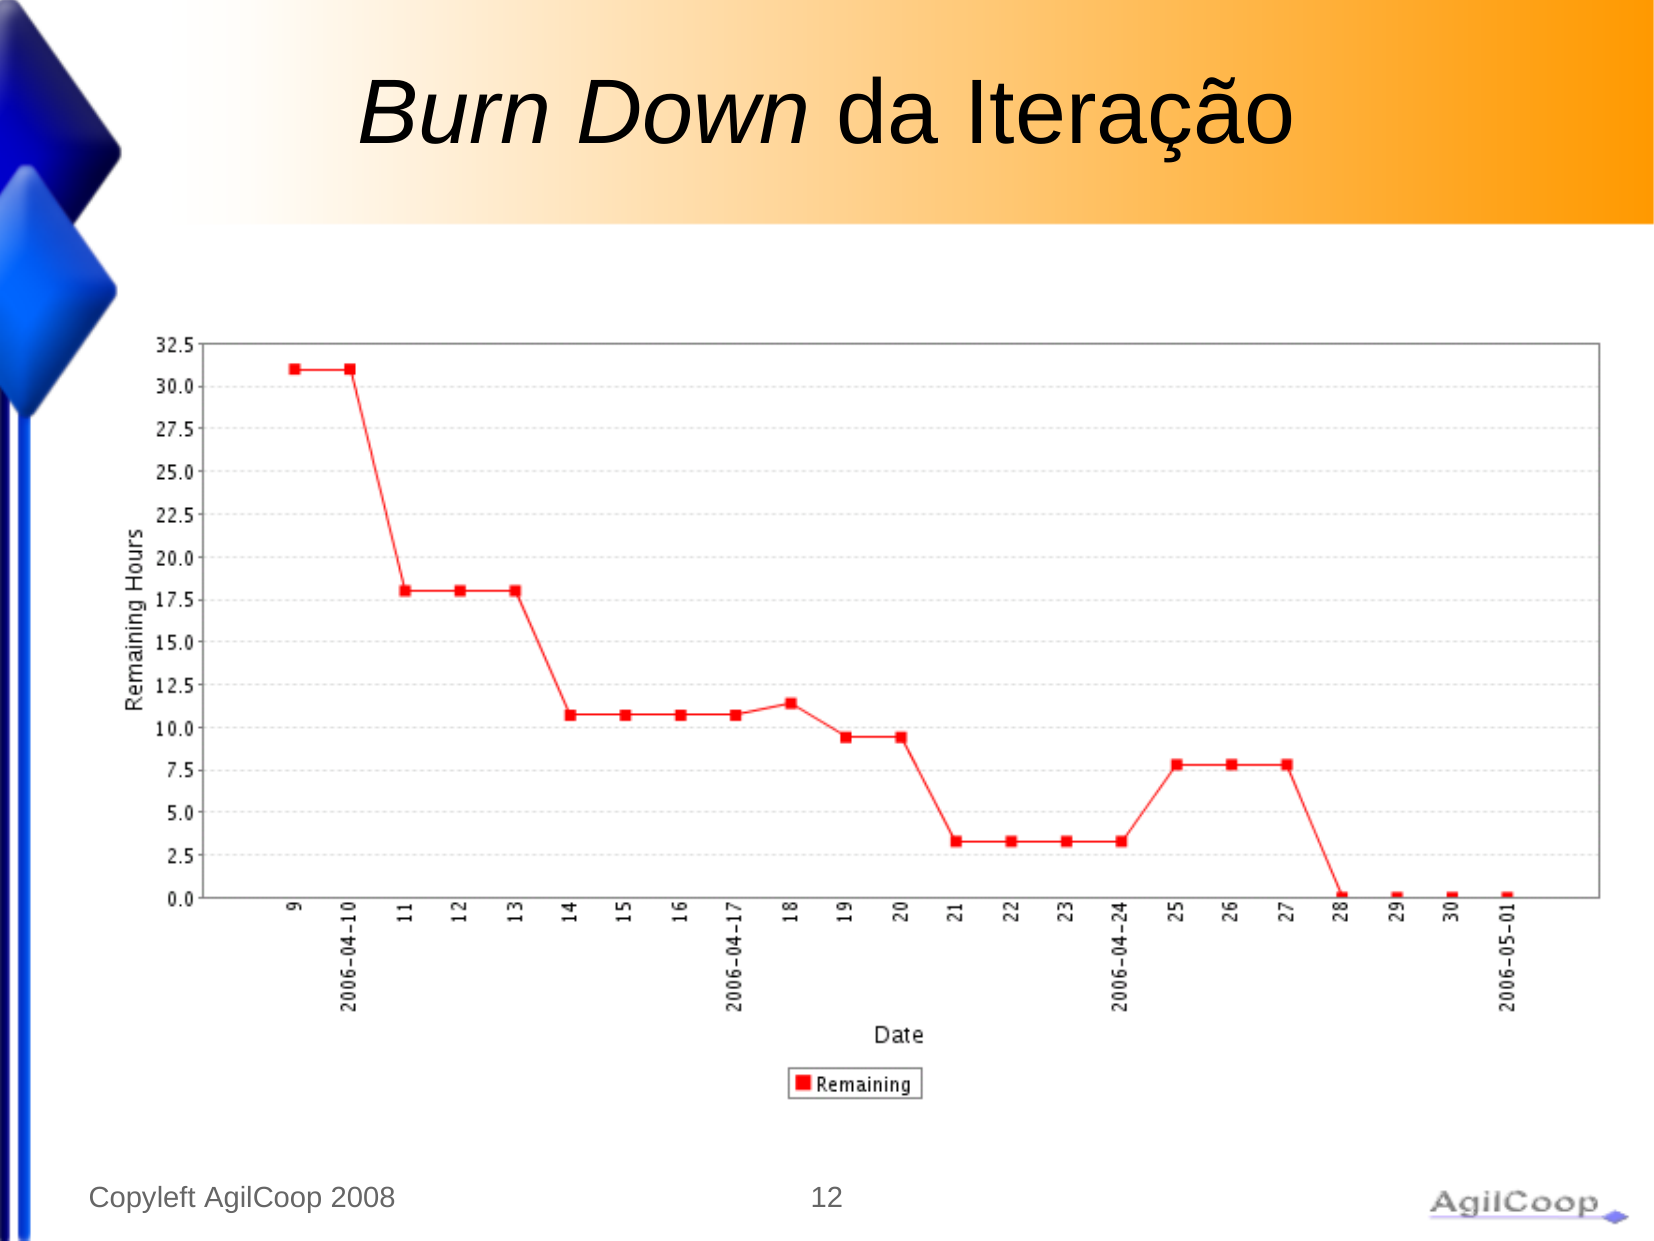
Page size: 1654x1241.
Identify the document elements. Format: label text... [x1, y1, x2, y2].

title Burn Down da Iteração [82, 15, 1571, 208]
picture [0, 0, 1654, 1241]
